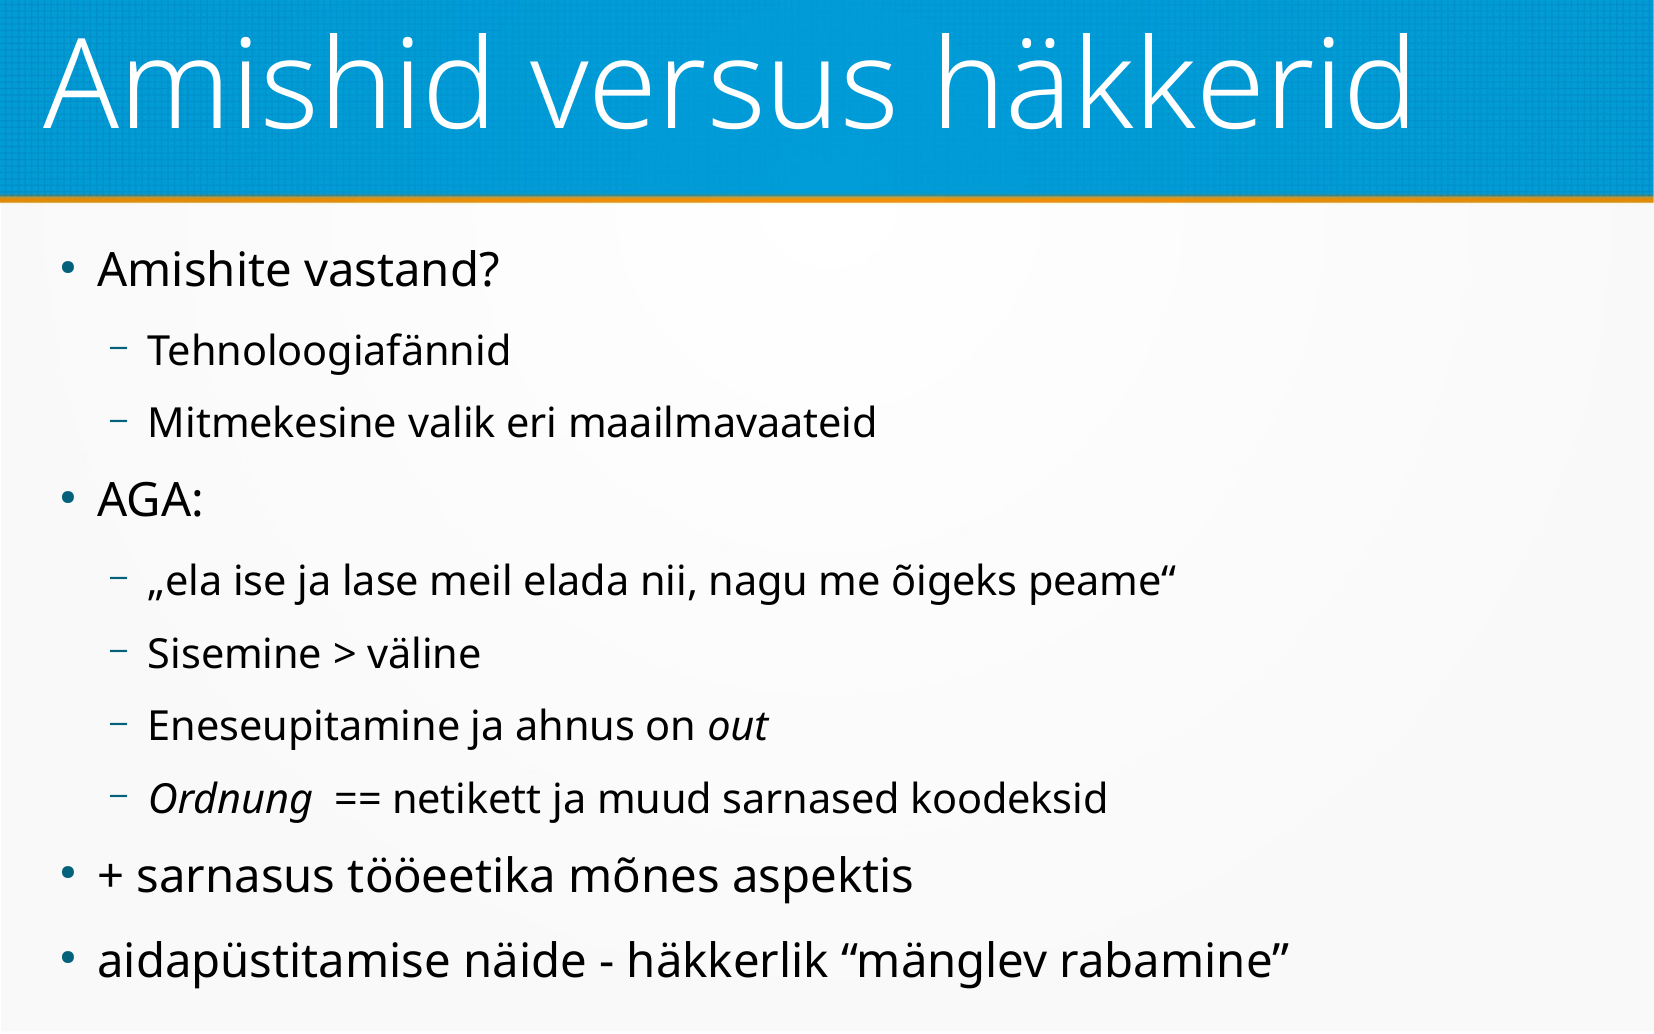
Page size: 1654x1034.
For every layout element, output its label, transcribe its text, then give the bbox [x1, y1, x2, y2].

picture [0, 195, 1654, 1034]
list Amishite vastand? Tehnoloogiafännid Mitmekesine valik eri maailmavaateid AGA: „ela ise ja lase meil elada nii, nagu me õigeks peame“ Sisemine > väline Eneseupitamine ja ahnus on out Ordnung == netikett ja muud sarnased koodeksid + sarnasus tööeetika mõnes aspektis aidapüstitamise näide - häkkerlik “mänglev rabamine” [47, 236, 1607, 1002]
title Amishid versus häkkerid [43, 0, 1619, 166]
